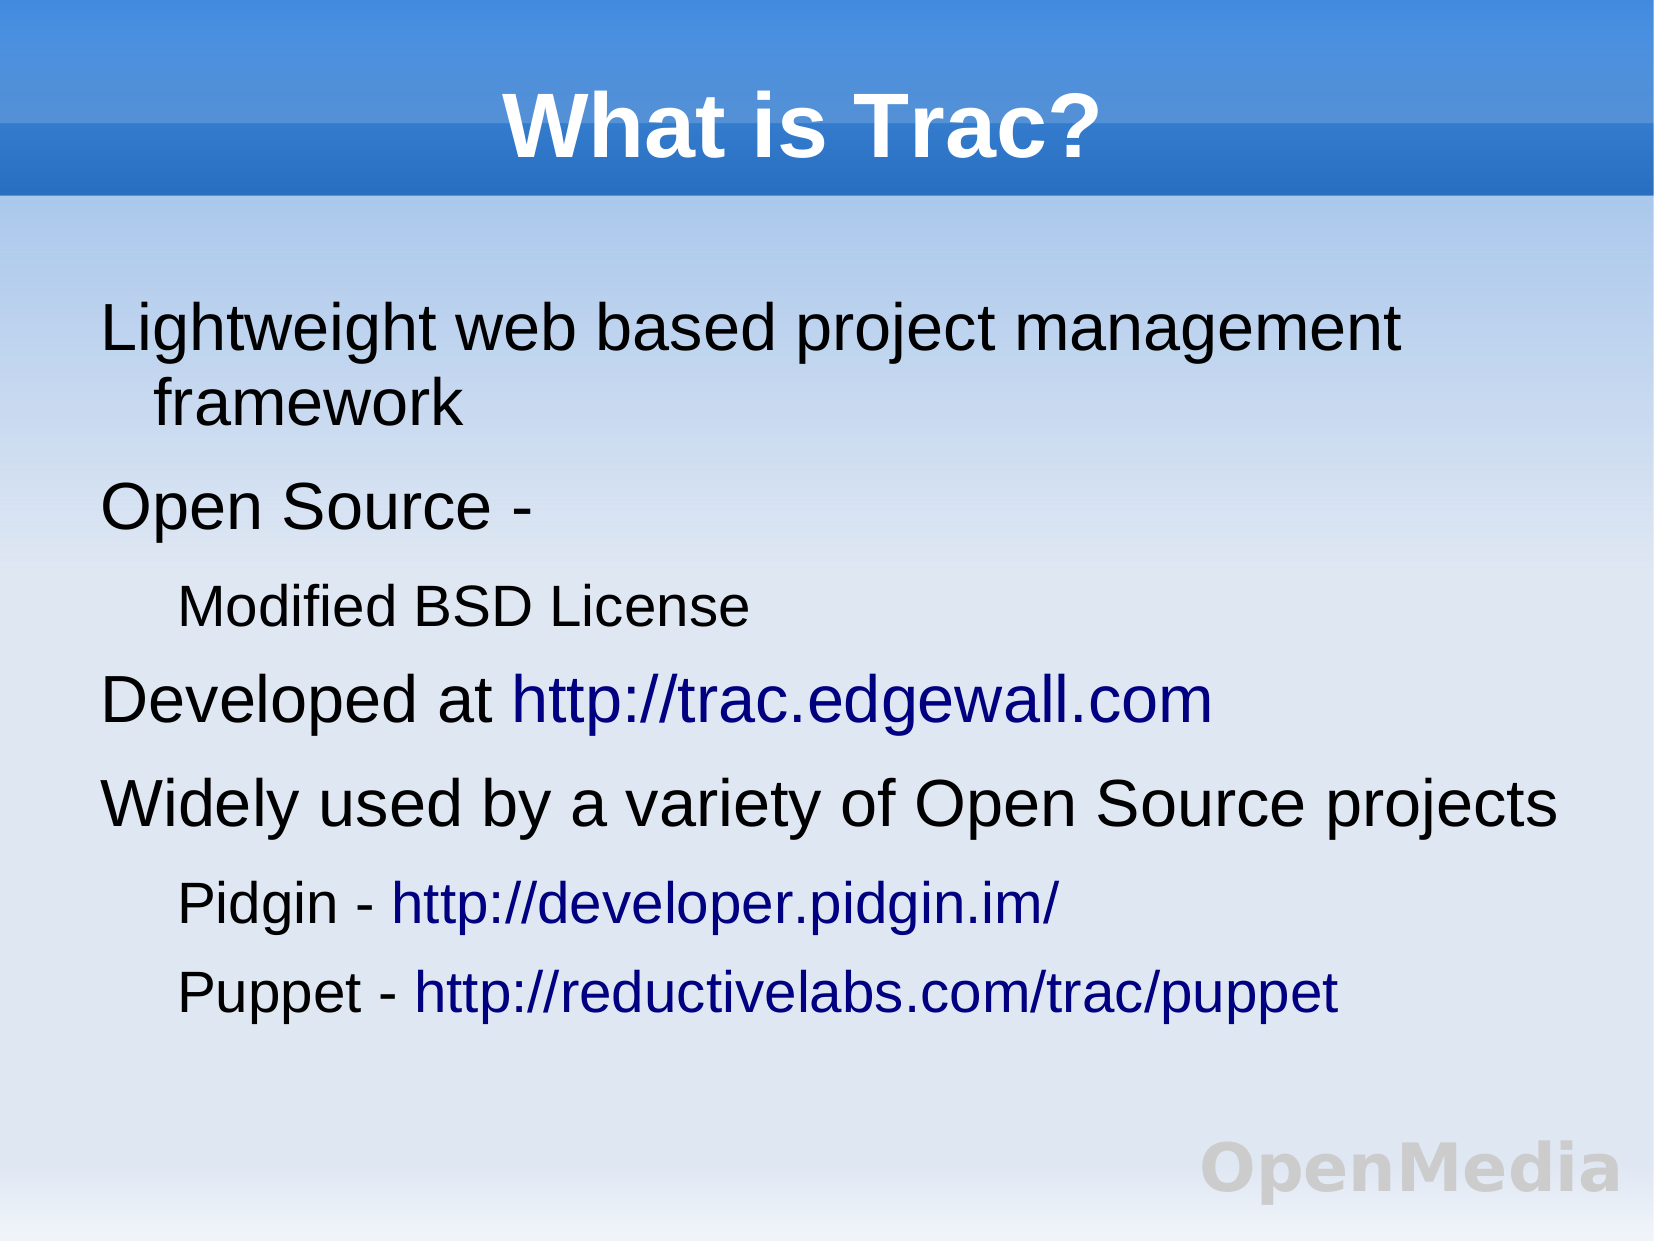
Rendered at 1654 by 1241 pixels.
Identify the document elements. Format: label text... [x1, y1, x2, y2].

list Lightweight web based project management framework Open Source - Modified BSD License Developed at http://trac.edgewall.com Widely used by a variety of Open Source projects Pidgin - http://developer.pidgin.im/ Puppet - http://reductivelabs.com/trac/puppet [82, 290, 1571, 1100]
picture [0, 0, 1654, 1241]
title What is Trac? [59, 29, 1548, 222]
